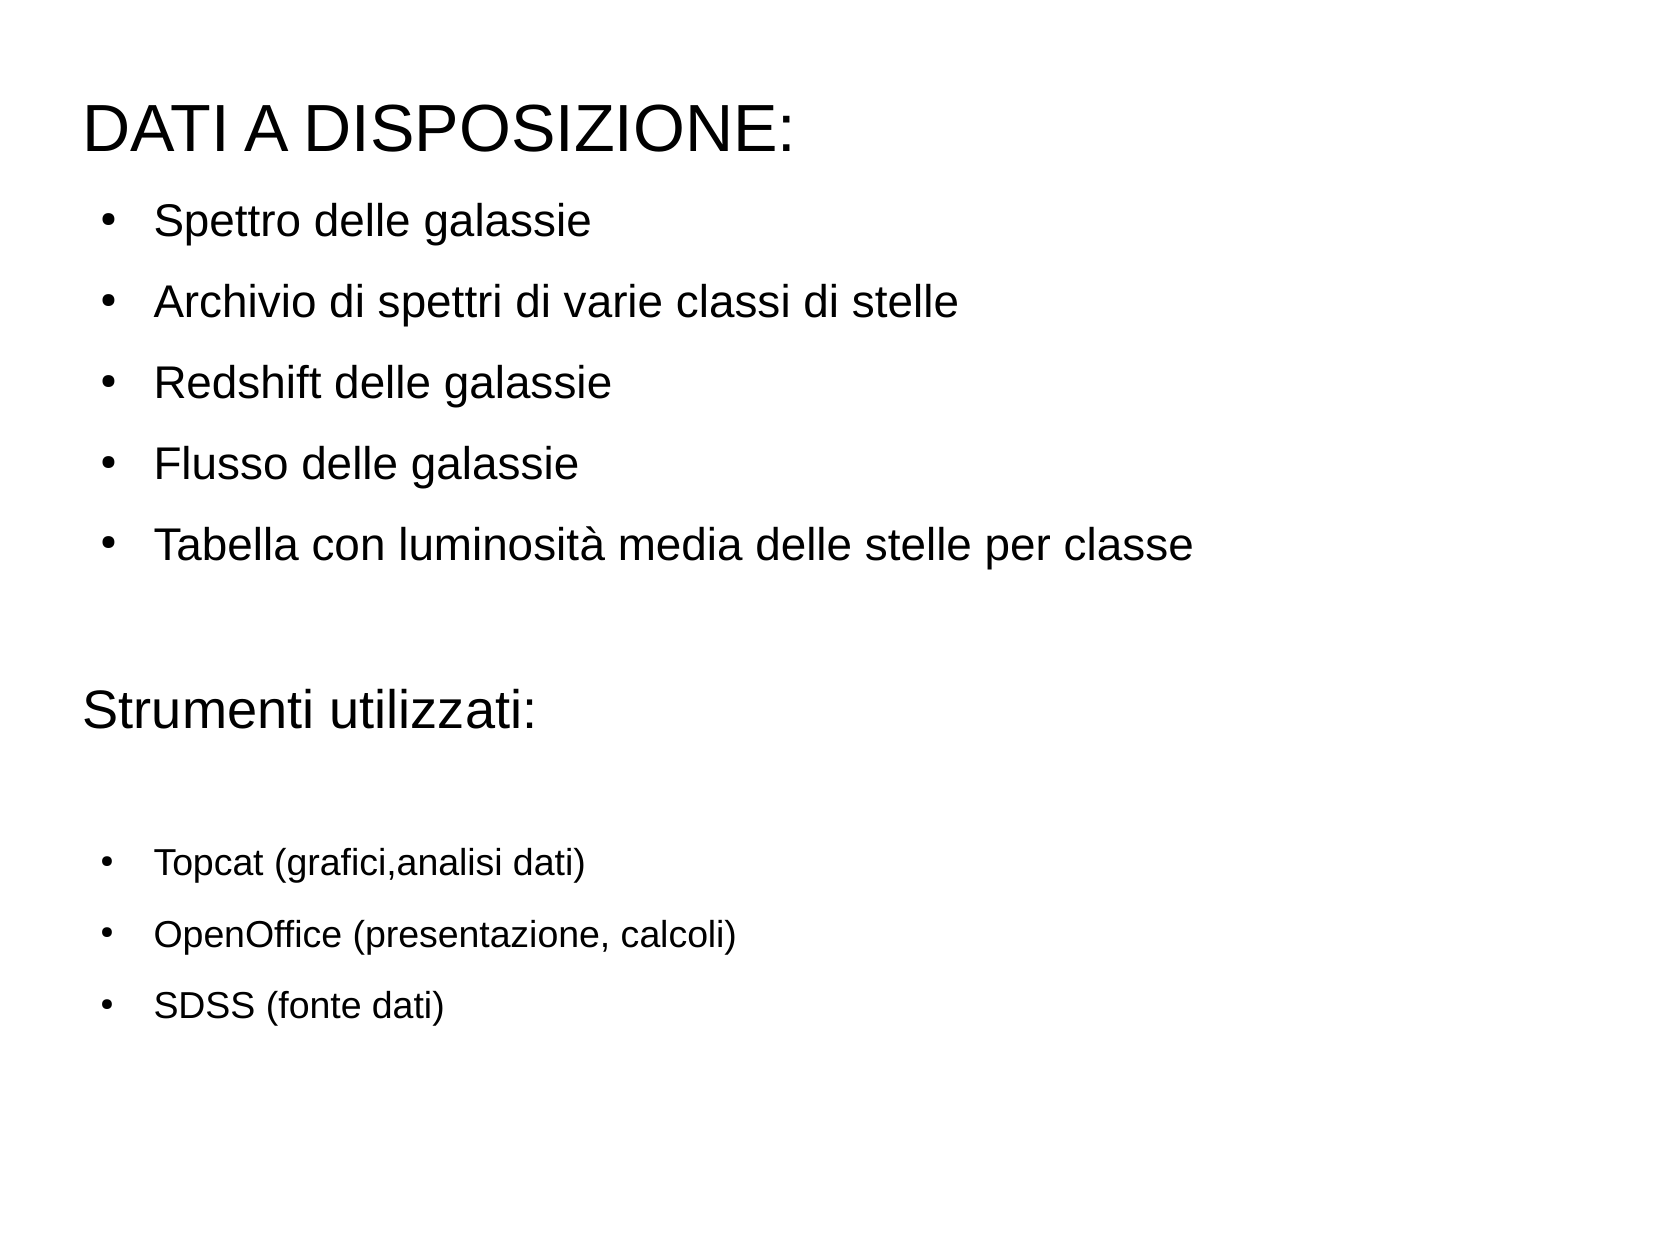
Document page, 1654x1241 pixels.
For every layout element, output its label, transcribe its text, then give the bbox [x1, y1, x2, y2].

list DATI A DISPOSIZIONE: Spettro delle galassie Archivio di spettri di varie classi di stelle Redshift delle galassie Flusso delle galassie Tabella con luminosità media delle stelle per classe Strumenti utilizzati: Topcat (grafici,analisi dati) OpenOffice (presentazione, calcoli) SDSS (fonte dati) [82, 91, 1571, 1027]
